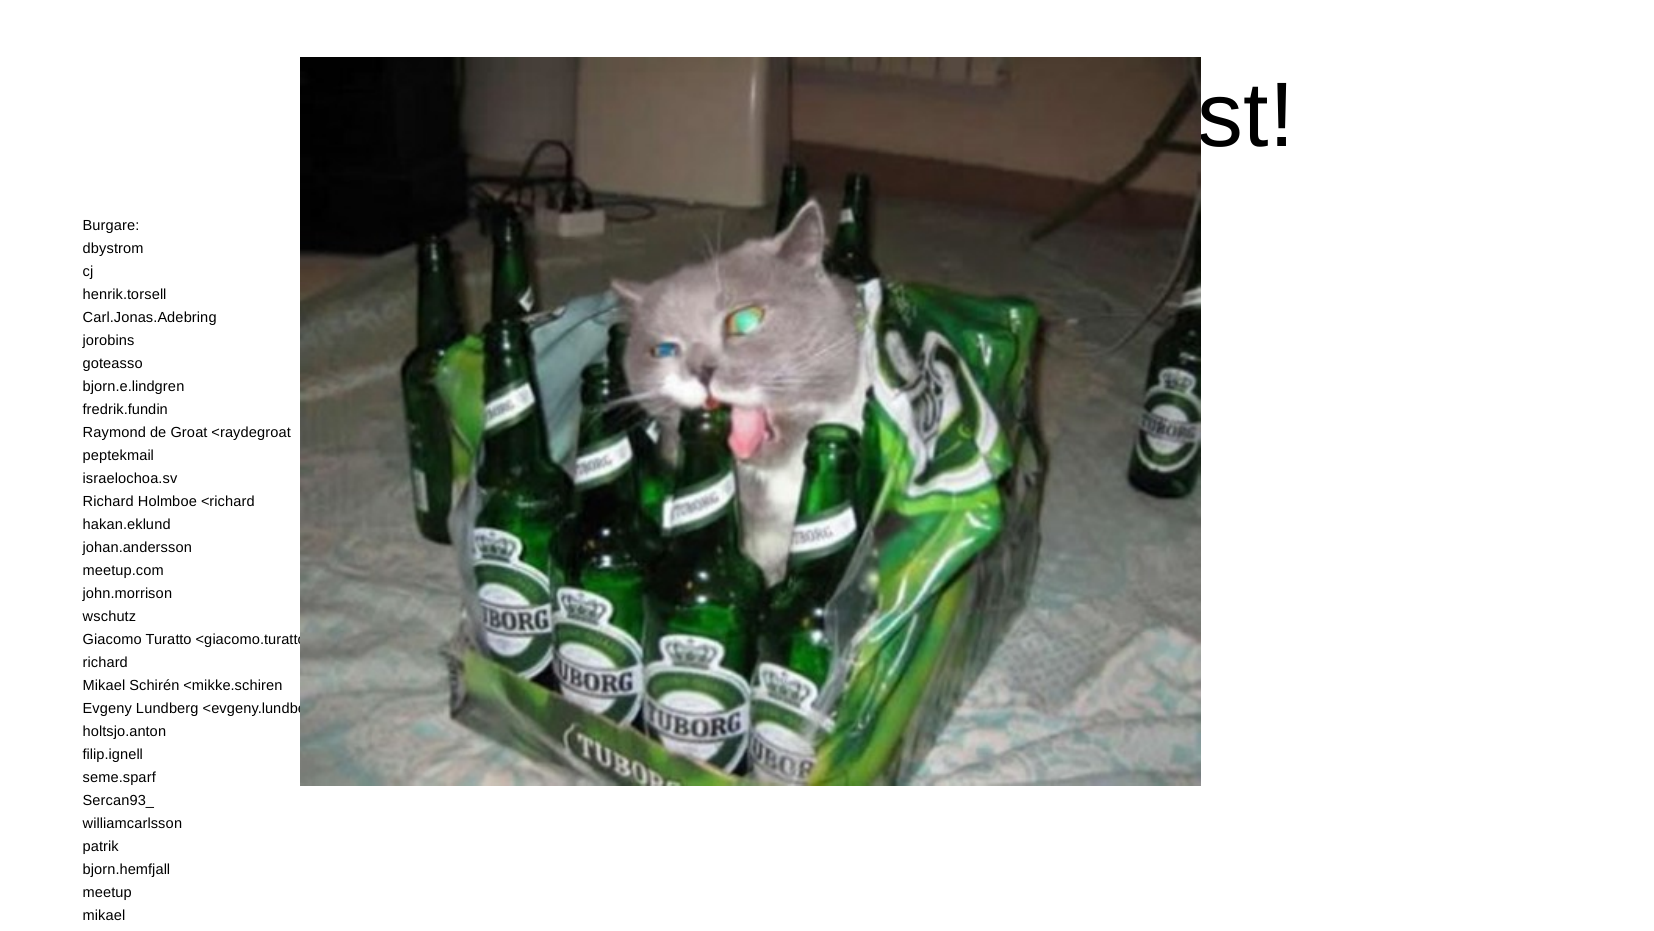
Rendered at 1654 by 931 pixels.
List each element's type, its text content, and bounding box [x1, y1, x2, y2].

picture [300, 57, 1201, 787]
list Burgare: dbystrom cj henrik.torsell Carl.Jonas.Adebring jorobins goteasso bjorn.e.lindgren fredrik.fundin Raymond de Groat <raydegroat peptekmail israelochoa.sv Richard Holmboe <richard hakan.eklund johan.andersson meetup.com john.morrison wschutz Giacomo Turatto <giacomo.turatto richard Mikael Schirén <mikke.schiren Evgeny Lundberg <evgeny.lundberg holtsjo.anton filip.ignell seme.sparf Sercan93_ williamcarlsson patrik bjorn.hemfjall meetup mikael [82, 217, 1571, 931]
title Saved the best for last! [82, 37, 1571, 193]
